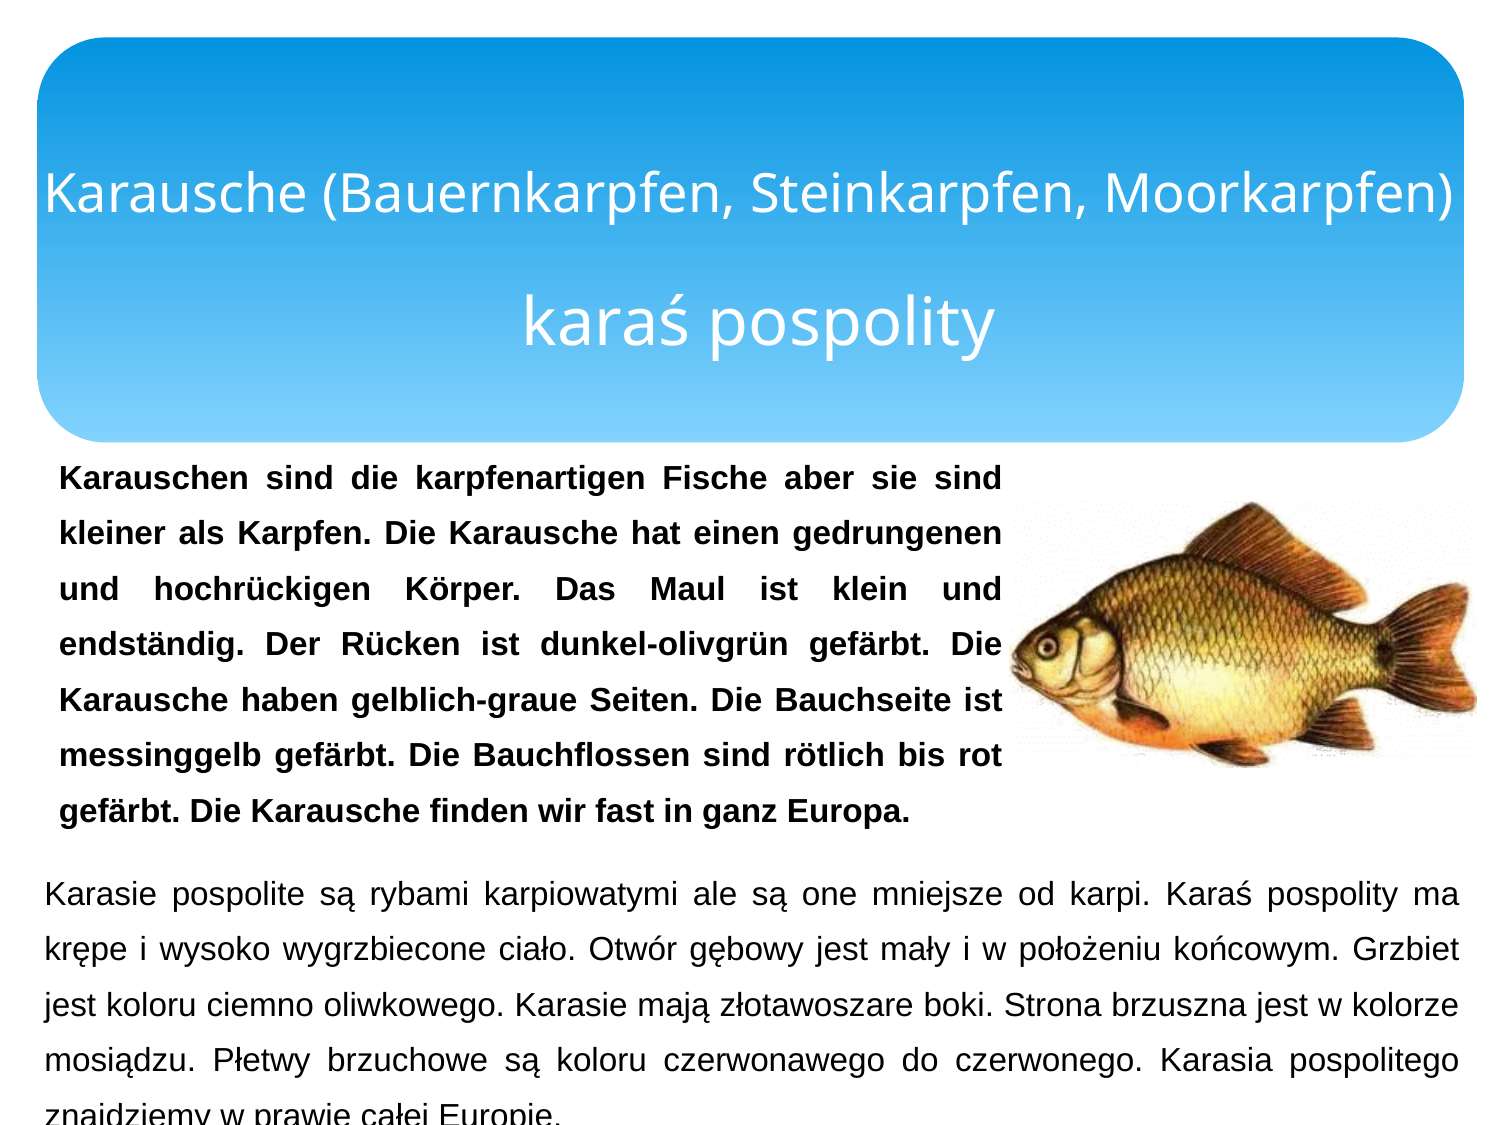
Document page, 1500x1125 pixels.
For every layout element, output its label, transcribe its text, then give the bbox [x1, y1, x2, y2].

title Karausche (Bauernkarpfen, Steinkarpfen, Moorkarpfen) karaś pospolity [0, 106, 1500, 376]
picture [1009, 501, 1477, 768]
text_box Karasie pospolite są rybami karpiowatymi ale są one mniejsze od karpi. Karaś pospolity ma krępe i wysoko wygrzbiecone ciało. Otwór gębowy jest mały i w położeniu końcowym. Grzbiet jest koloru ciemno oliwkowego. Karasie mają złotawoszare boki. Strona brzuszna jest w kolorze mosiądzu. Płetwy brzuchowe są koloru czerwonawego do czerwonego. Karasia pospolitego znajdziemy w prawie całej Europie. [29, 849, 1477, 1125]
subtitle Karauschen sind die karpfenartigen Fische aber sie sind kleiner als Karpfen. Die Karausche hat einen gedrungenen und hochrückigen Körper. Das Maul ist klein und endständig. Der Rücken ist dunkel-olivgrün gefärbt. Die Karausche haben gelblich-graue Seiten. Die Bauchseite ist messinggelb gefärbt. Die Bauchflossen sind rötlich bis rot gefärbt. Die Karausche finden wir fast in ganz Europa. [59, 442, 1004, 827]
